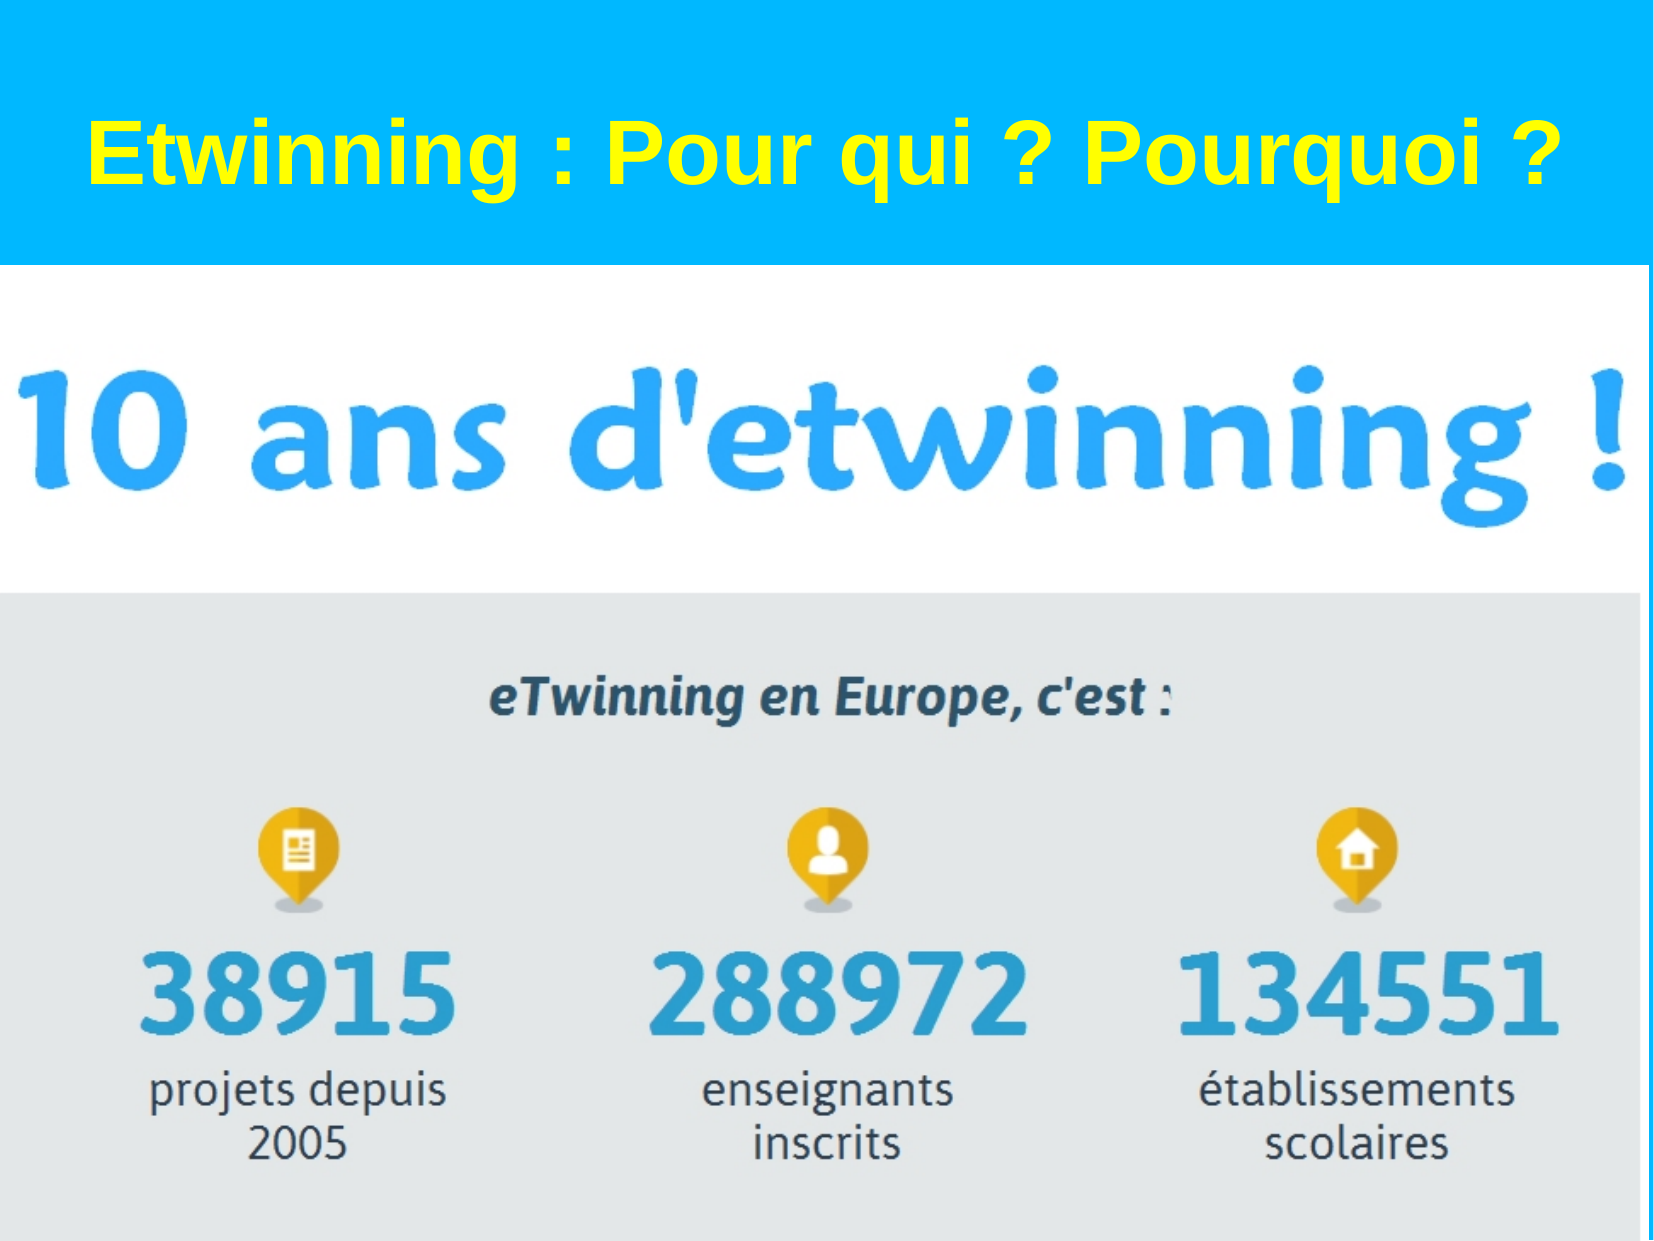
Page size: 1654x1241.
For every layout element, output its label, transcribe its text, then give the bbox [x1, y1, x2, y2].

title Etwinning : Pour qui ? Pourquoi ? [82, 49, 1571, 257]
picture [0, 266, 1648, 1241]
